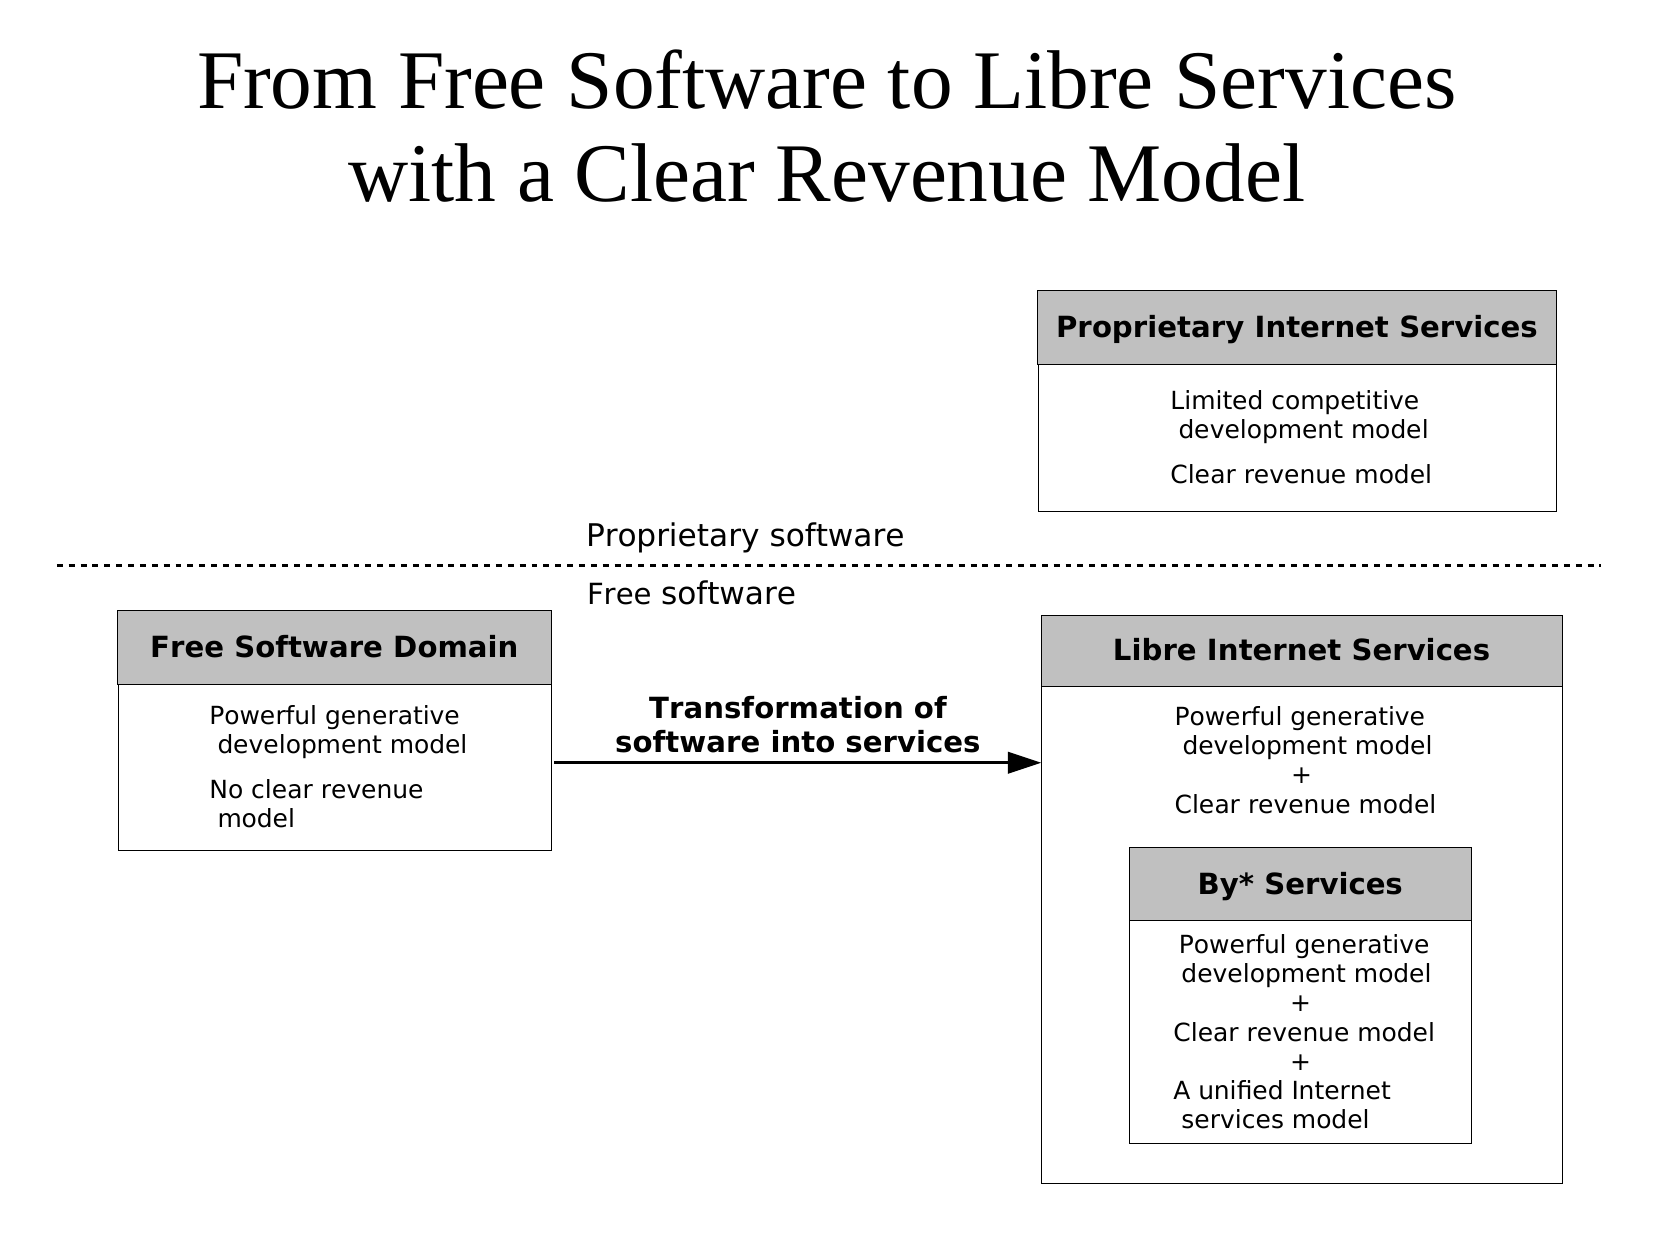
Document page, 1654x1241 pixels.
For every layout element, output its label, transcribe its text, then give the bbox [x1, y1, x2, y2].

text_box Free Software Domain [117, 610, 552, 685]
text_box Proprietary Internet Services [1037, 290, 1557, 365]
text_box Limited competitive development model Clear revenue model [1038, 365, 1557, 512]
text_box Powerful generative development model No clear revenue model [118, 685, 552, 851]
text_box Transformation of software into services [615, 691, 1071, 797]
text_box Powerful generative development model + Clear revenue model [1041, 687, 1563, 1184]
text_box Libre Internet Services [1041, 615, 1563, 687]
title From Free Software to Libre Services with a Clear Revenue Model [121, 26, 1534, 228]
text_box Free software [587, 575, 848, 632]
text_box Proprietary software [586, 517, 984, 574]
